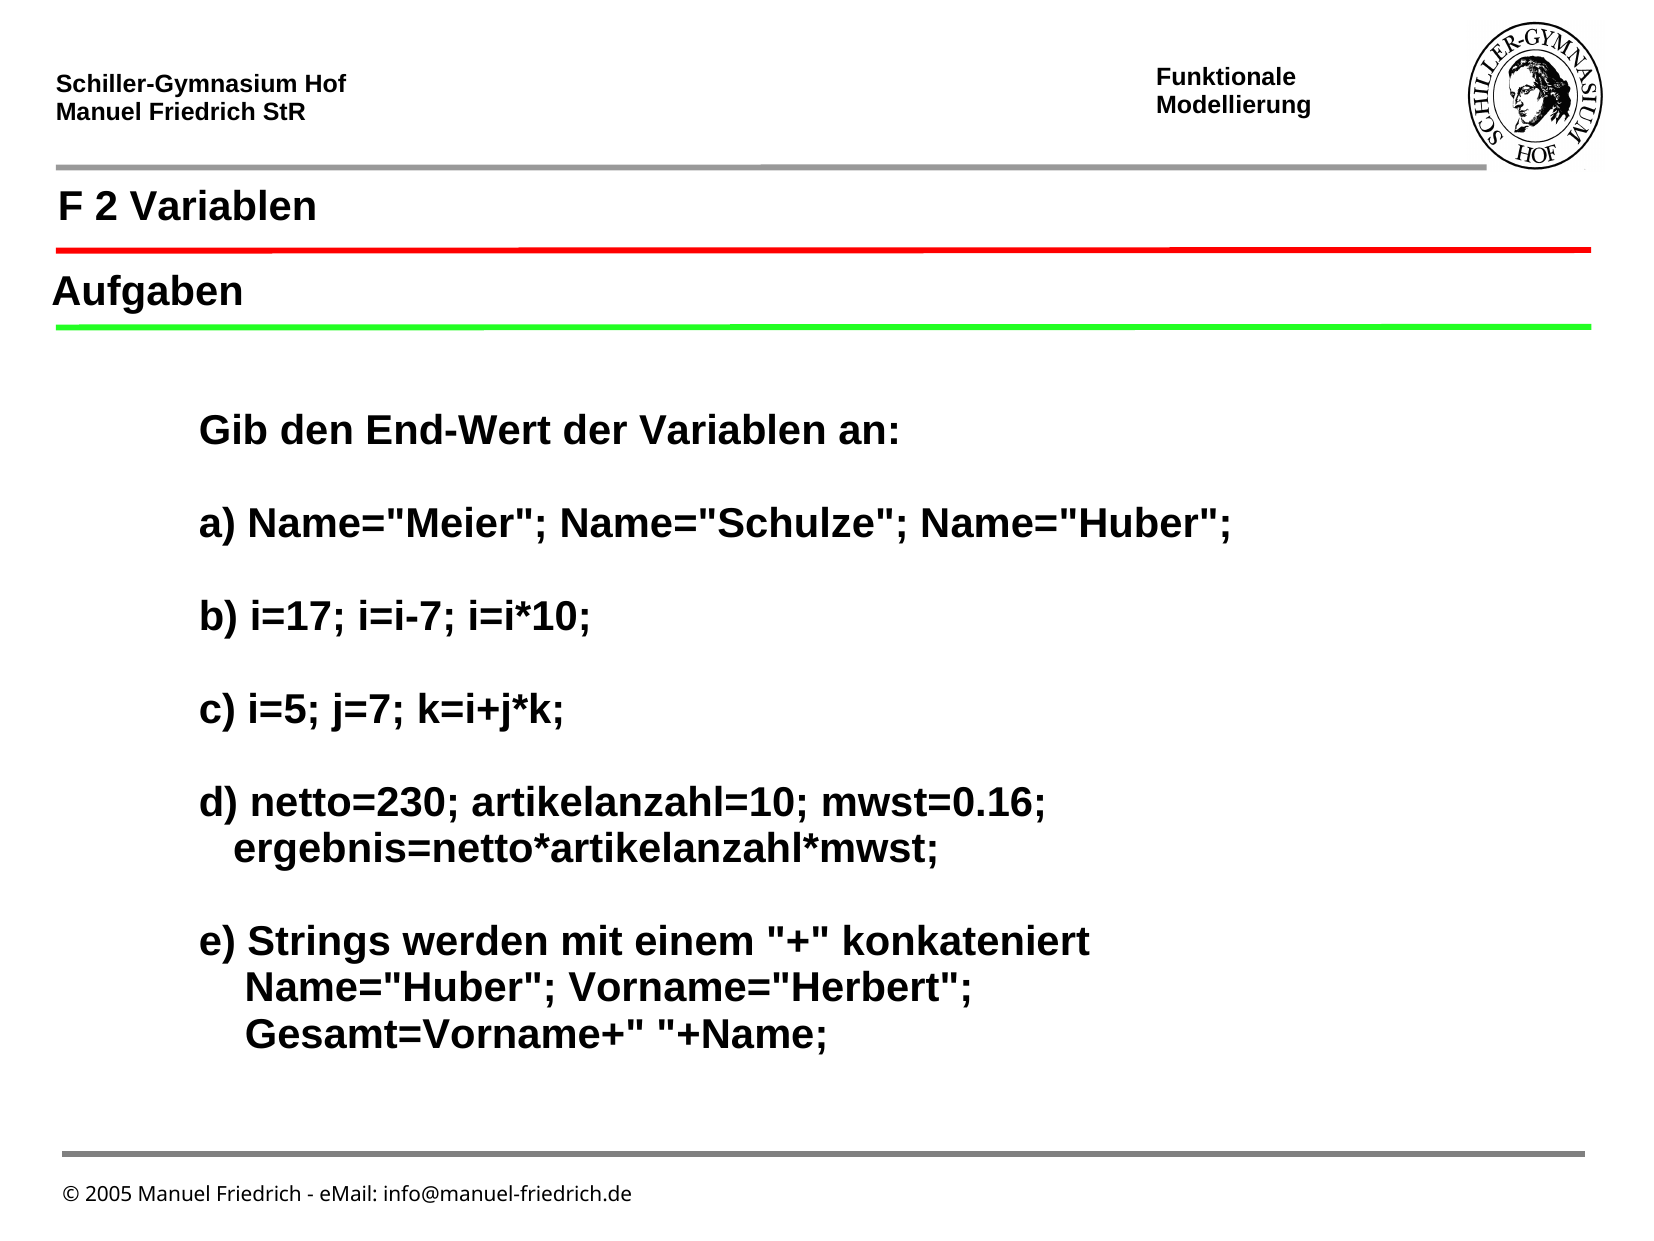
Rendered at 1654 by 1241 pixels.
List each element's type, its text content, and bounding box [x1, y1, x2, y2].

text_box F 2 Variablen [57, 183, 1284, 234]
text_box Funktionale Modellierung [1156, 62, 1425, 123]
text_box © 2005 Manuel Friedrich - eMail: info@manuel-friedrich.de [62, 1178, 198, 1204]
text_box Gib den End-Wert der Variablen an: a) Name="Meier"; Name="Schulze"; Name="Huber"; b) i=17; i=i-7; i=i*10; c) i=5; j=7; k=i+j*k; d) netto=230; artikelanzahl=10; mwst=0.16; ergebnis=netto*artikelanzahl*mwst; e) Strings werden mit einem "+" konkateniert Name="Huber"; Vorname="Herbert"; Gesamt=Vorname+" "+Name; [198, 406, 1654, 1207]
text_box Schiller-Gymnasium Hof Manuel Friedrich StR [55, 69, 396, 129]
picture [1466, 20, 1605, 172]
text_box Aufgaben [51, 268, 1563, 319]
